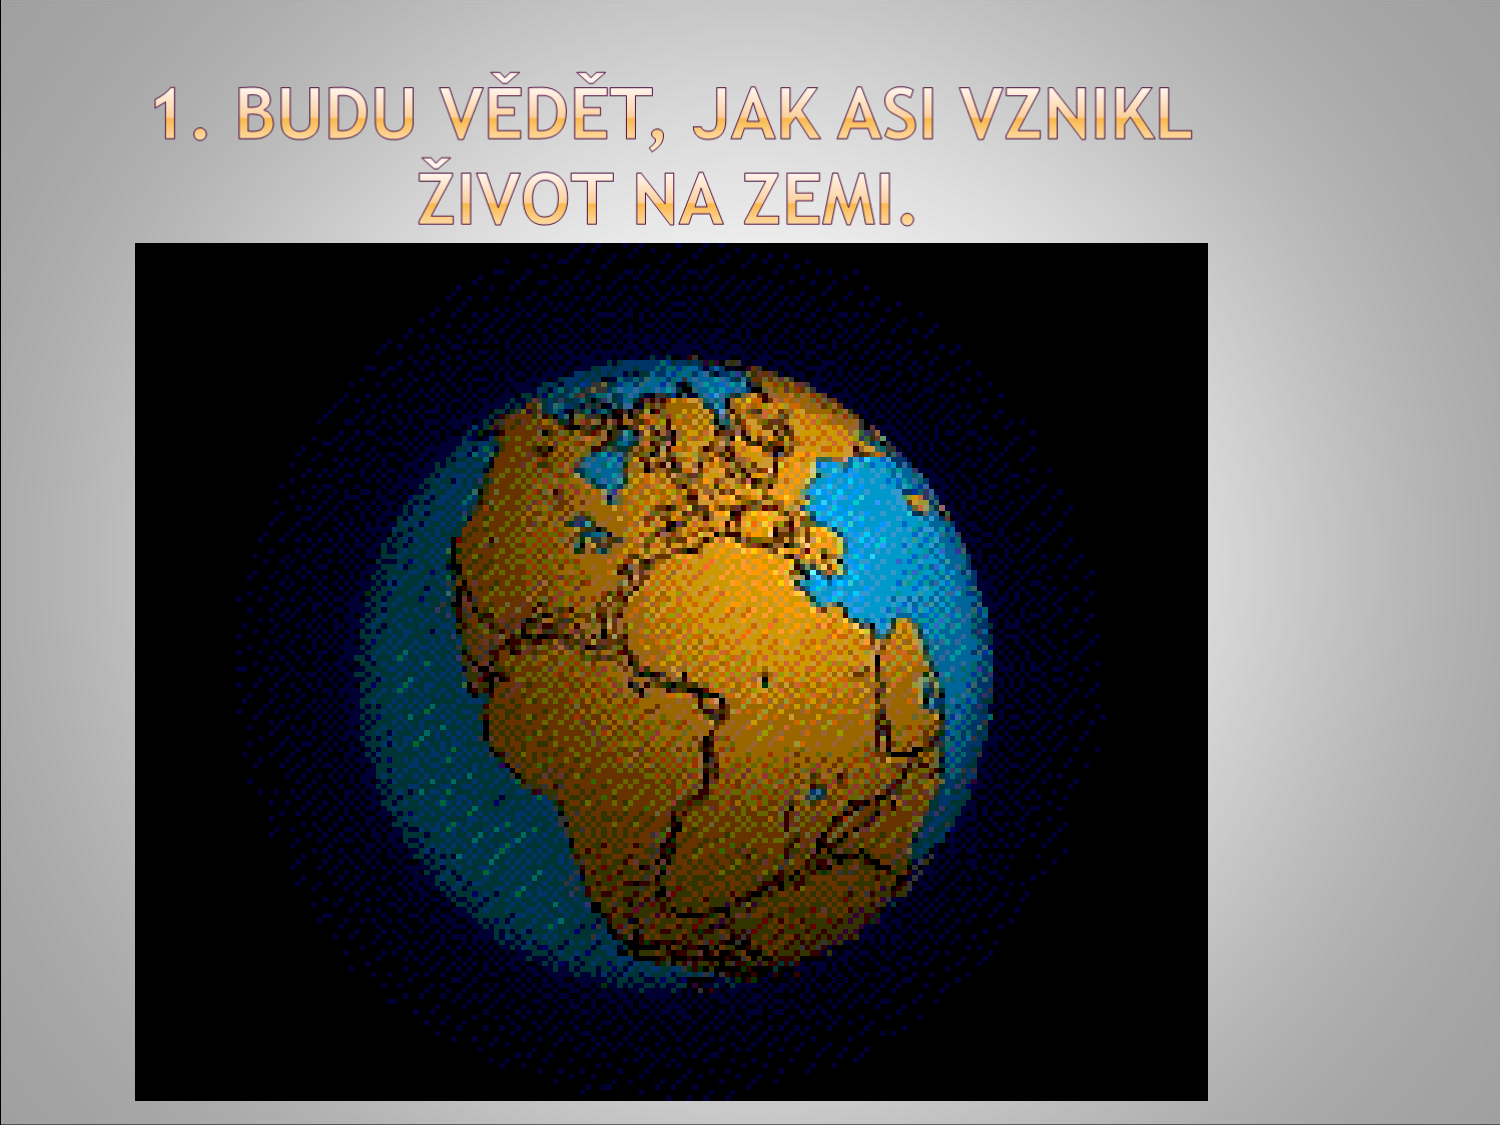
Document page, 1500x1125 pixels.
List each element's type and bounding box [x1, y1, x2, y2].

text_box [73, 47, 1265, 241]
text_box [135, 243, 1208, 1102]
picture [0, 0, 1500, 1125]
